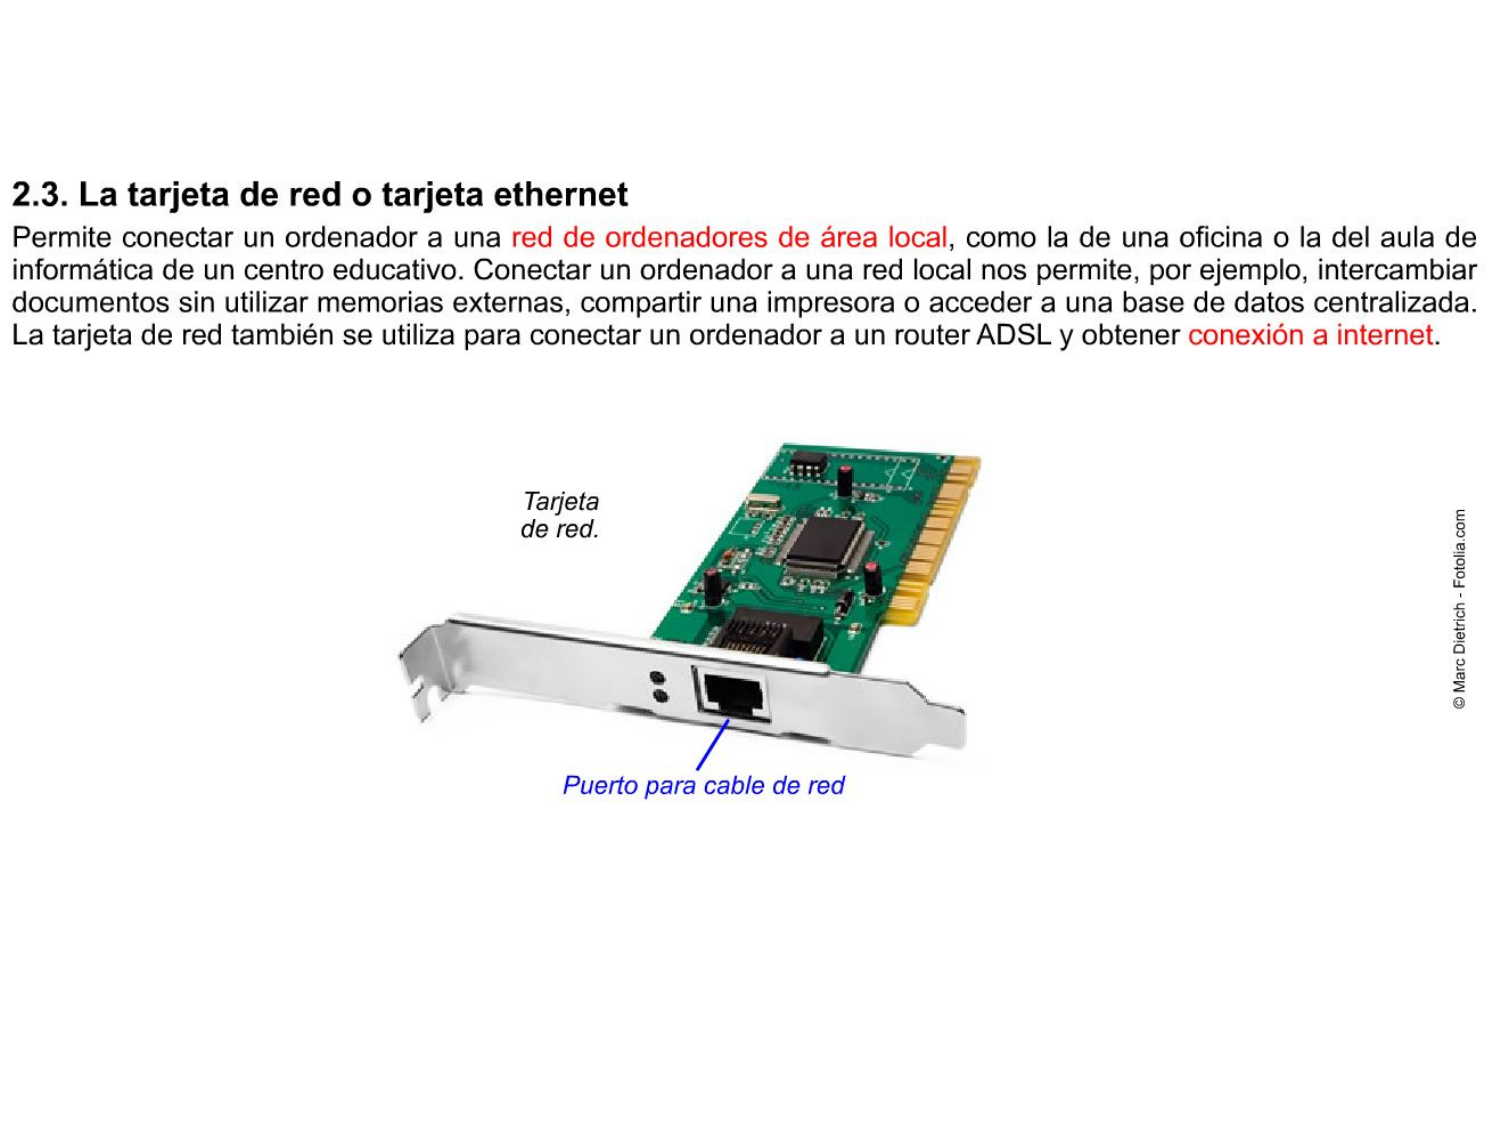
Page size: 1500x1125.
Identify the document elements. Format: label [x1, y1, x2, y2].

picture [0, 163, 1500, 962]
